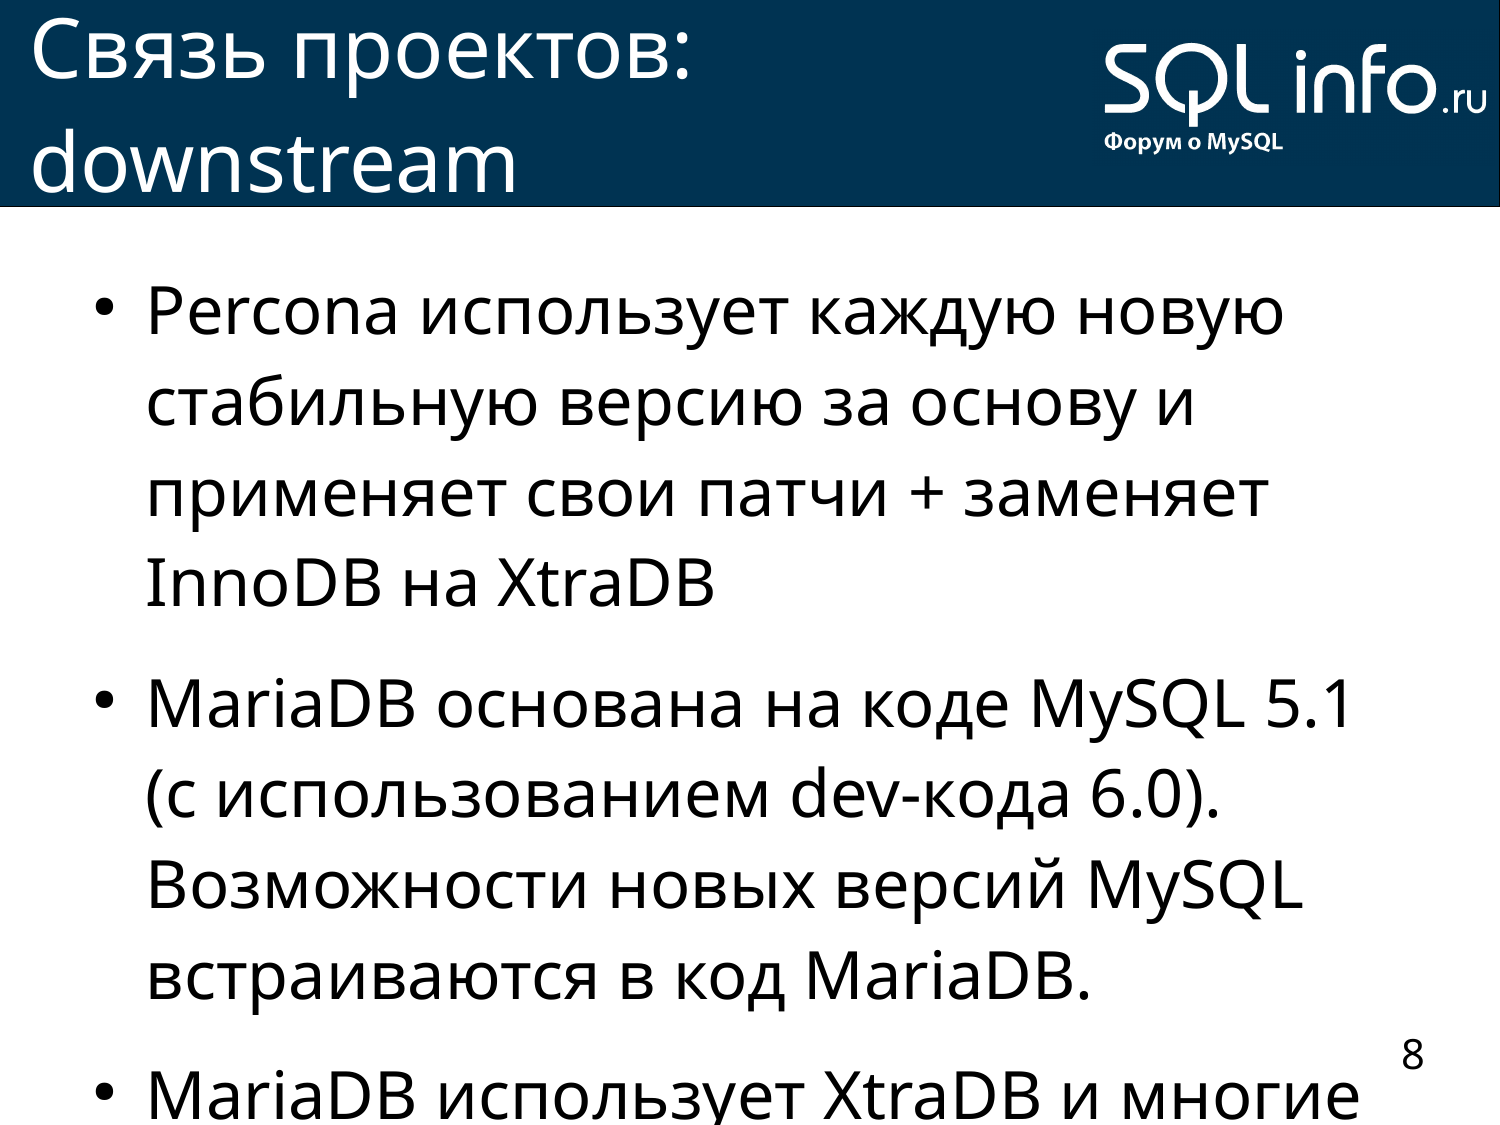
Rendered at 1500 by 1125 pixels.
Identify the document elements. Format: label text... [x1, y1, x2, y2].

title Связь проектов: downstream [29, 0, 1093, 207]
picture [1093, 29, 1495, 166]
list Percona использует каждую новую стабильную версию за основу и применяет свои патчи + заменяет InnoDB на XtraDB MariaDB основана на коде MySQL 5.1 (с использованием dev-кода 6.0). Возможности новых версий MySQL встраиваются в код MariaDB. MariaDB использует XtraDB и многие патчи Percona [75, 263, 1425, 1063]
